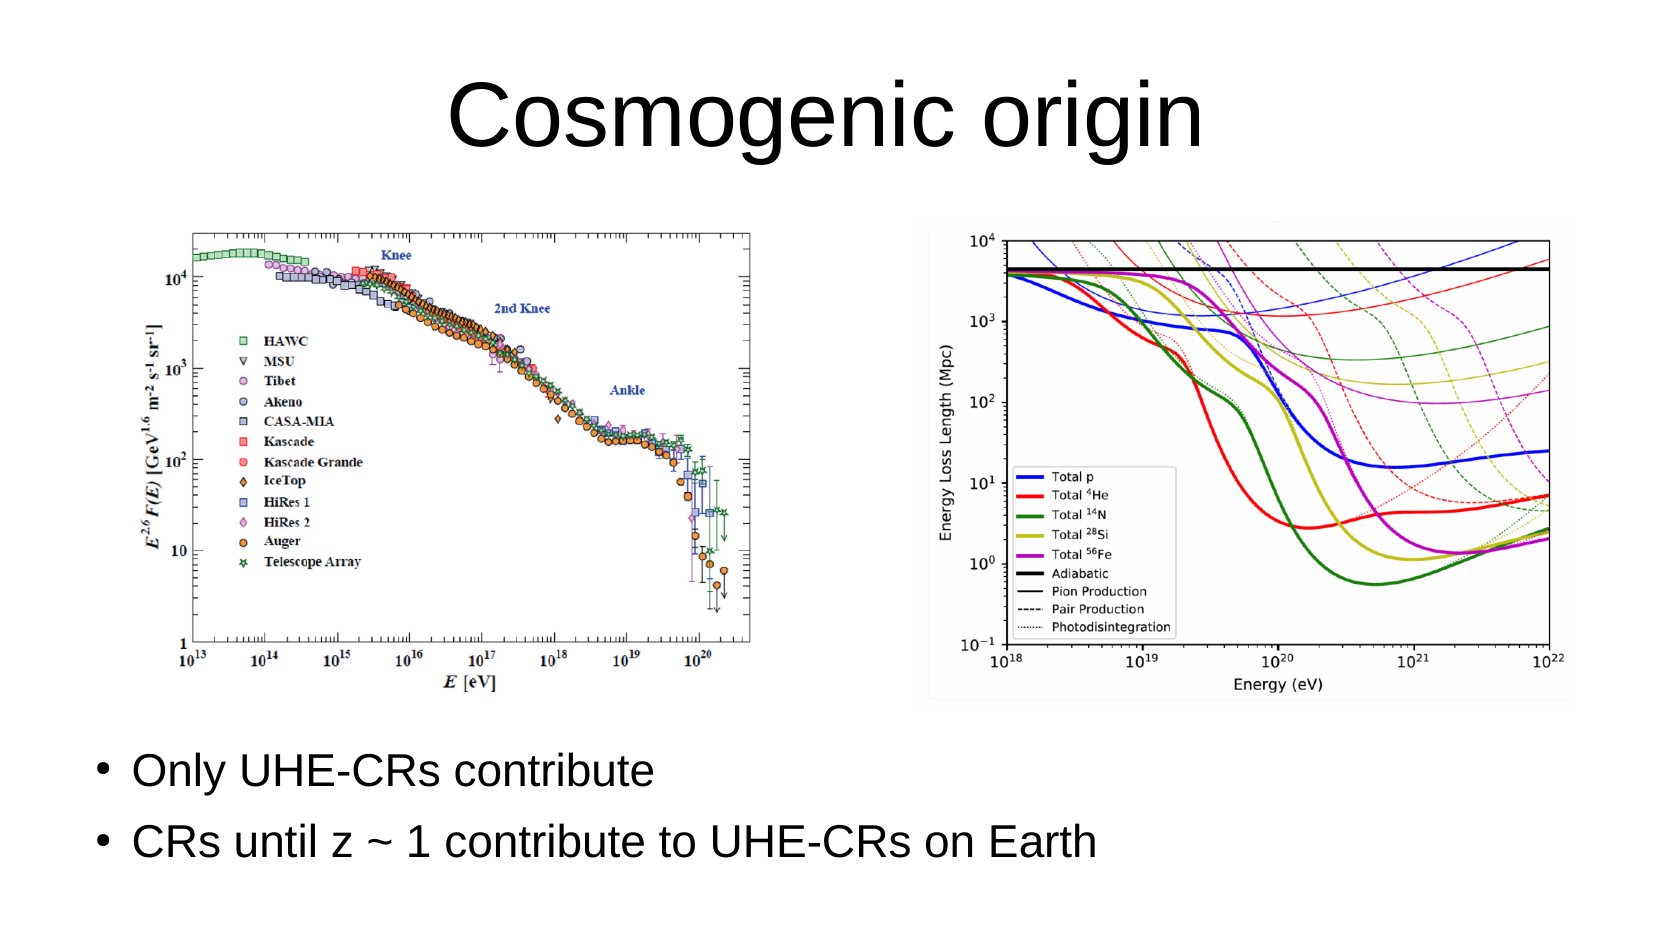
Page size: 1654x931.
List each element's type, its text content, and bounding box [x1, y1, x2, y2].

picture [139, 232, 751, 693]
picture [915, 221, 1576, 709]
title Cosmogenic origin [82, 37, 1571, 193]
list Only UHE-CRs contribute CRs until z ~ 1 contribute to UHE-CRs on Earth [82, 744, 1571, 870]
